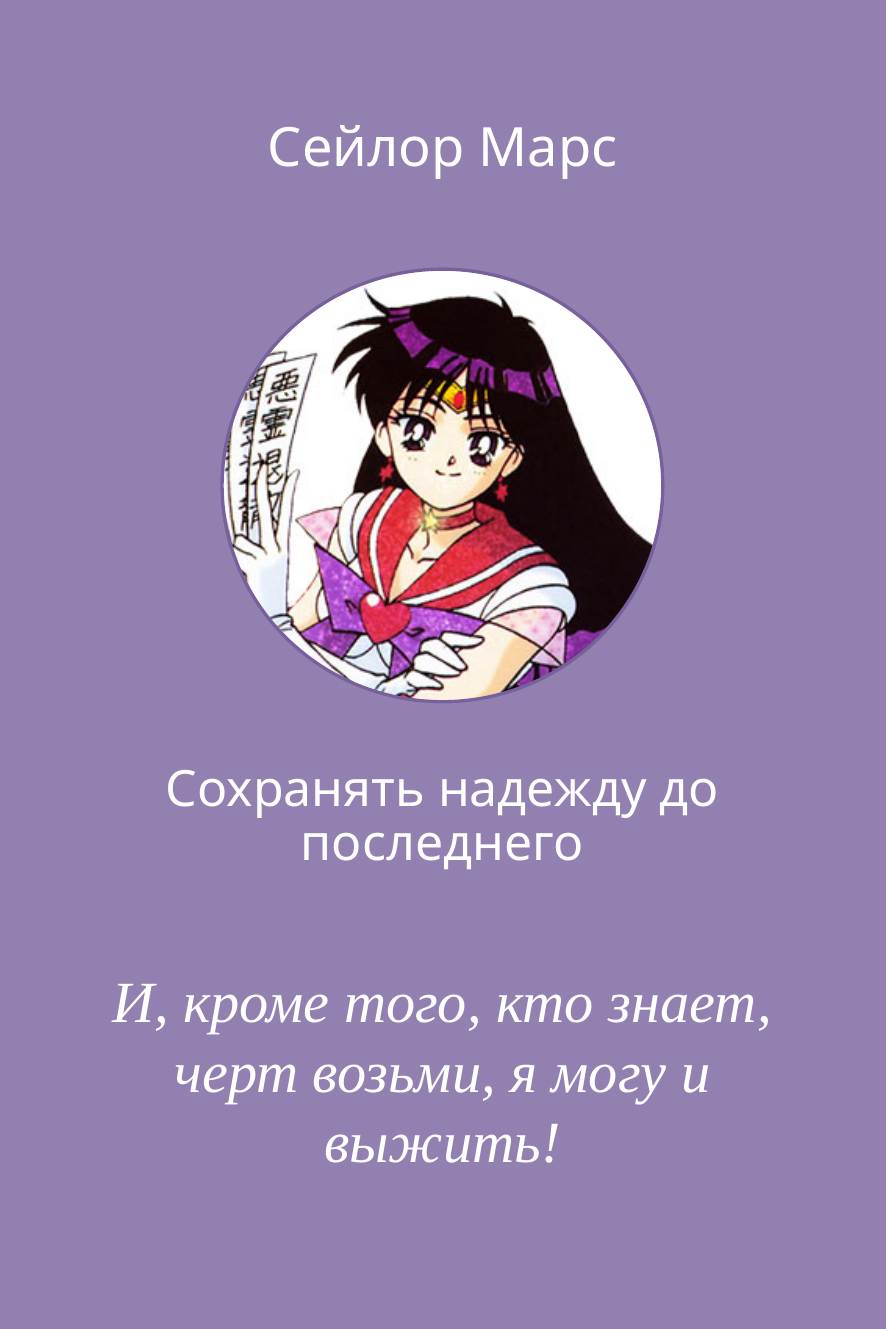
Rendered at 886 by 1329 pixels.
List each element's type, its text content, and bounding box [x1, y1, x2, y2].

text_box [222, 269, 663, 702]
list Сохранять надежду до последнего [60, 744, 825, 890]
title Сейлор Марс [60, 70, 825, 227]
list И, кроме того, кто знает, черт возьми, я могу и выжить! [60, 956, 825, 1269]
